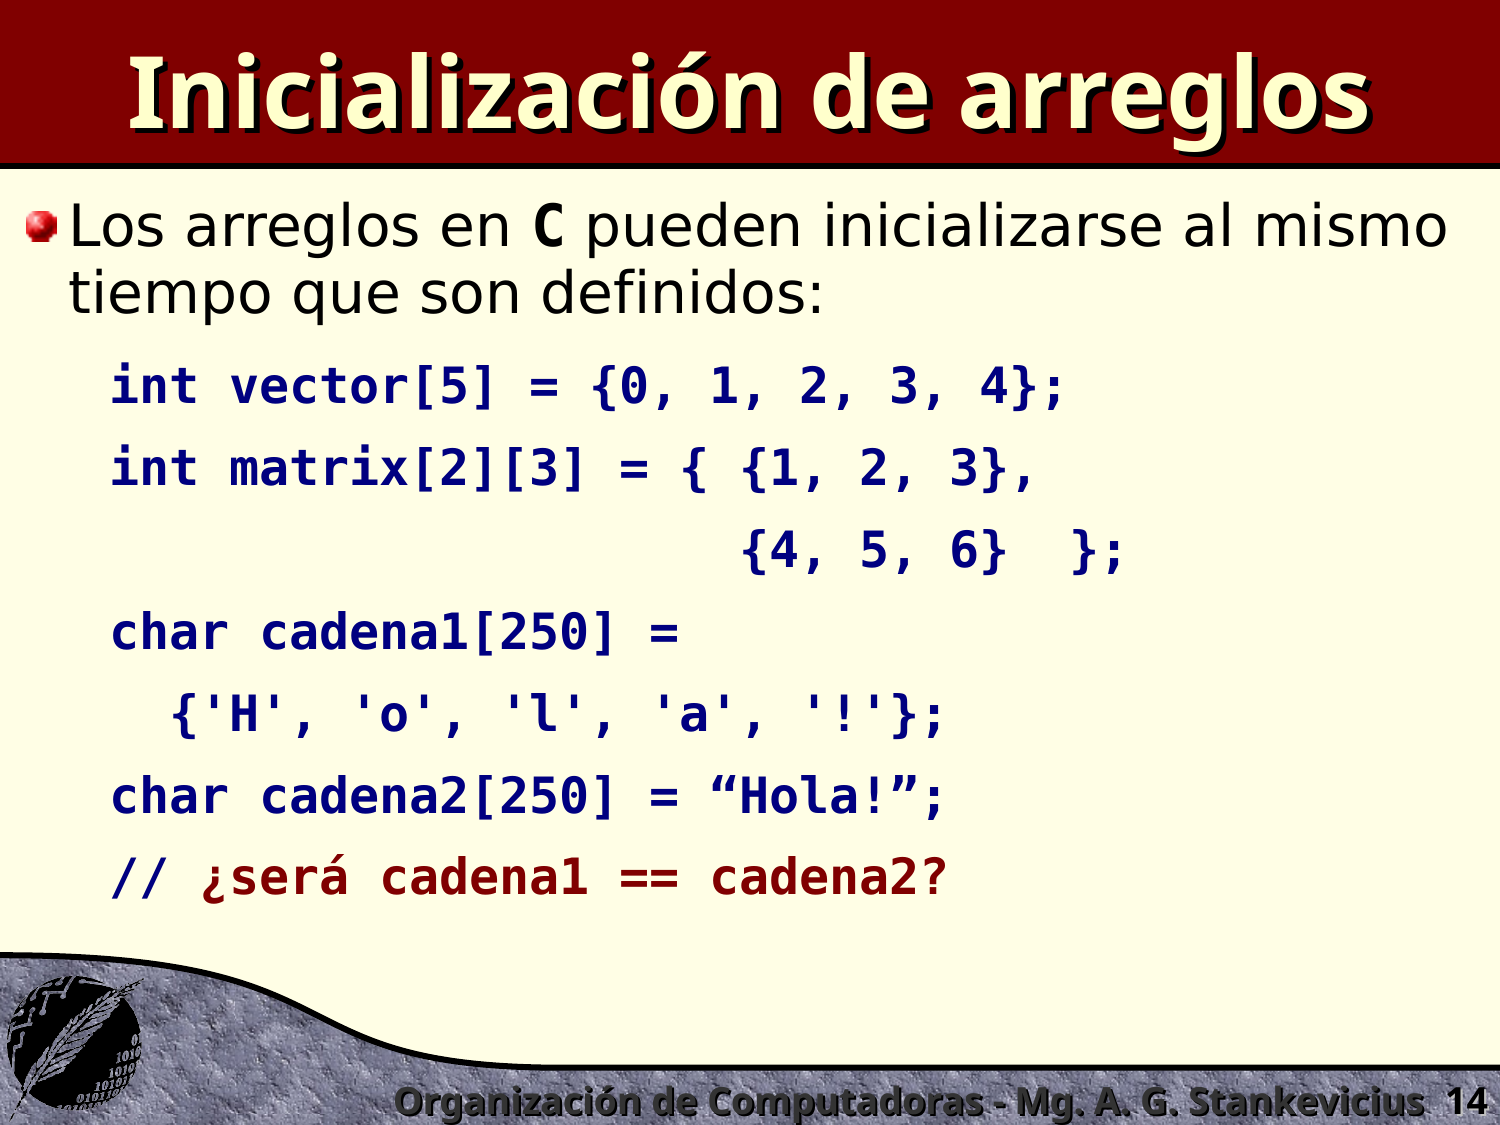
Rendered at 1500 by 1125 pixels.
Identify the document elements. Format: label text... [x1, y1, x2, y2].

title Inicialización de arreglos [15, 5, 1485, 160]
picture [0, 959, 1500, 1125]
list Los arreglos en C pueden inicializarse al mismo tiempo que son definidos: int vector[5] = {0, 1, 2, 3, 4}; int matrix[2][3] = { {1, 2, 3}, {4, 5, 6} }; char cadena1[250] = {'H', 'o', 'l', 'a', '!'}; char cadena2[250] = “Hola!”; // ¿será cadena1 == cadena2? [11, 192, 1486, 935]
picture [802, 1100, 806, 1110]
picture [448, 1100, 455, 1110]
picture [1058, 1100, 1065, 1110]
